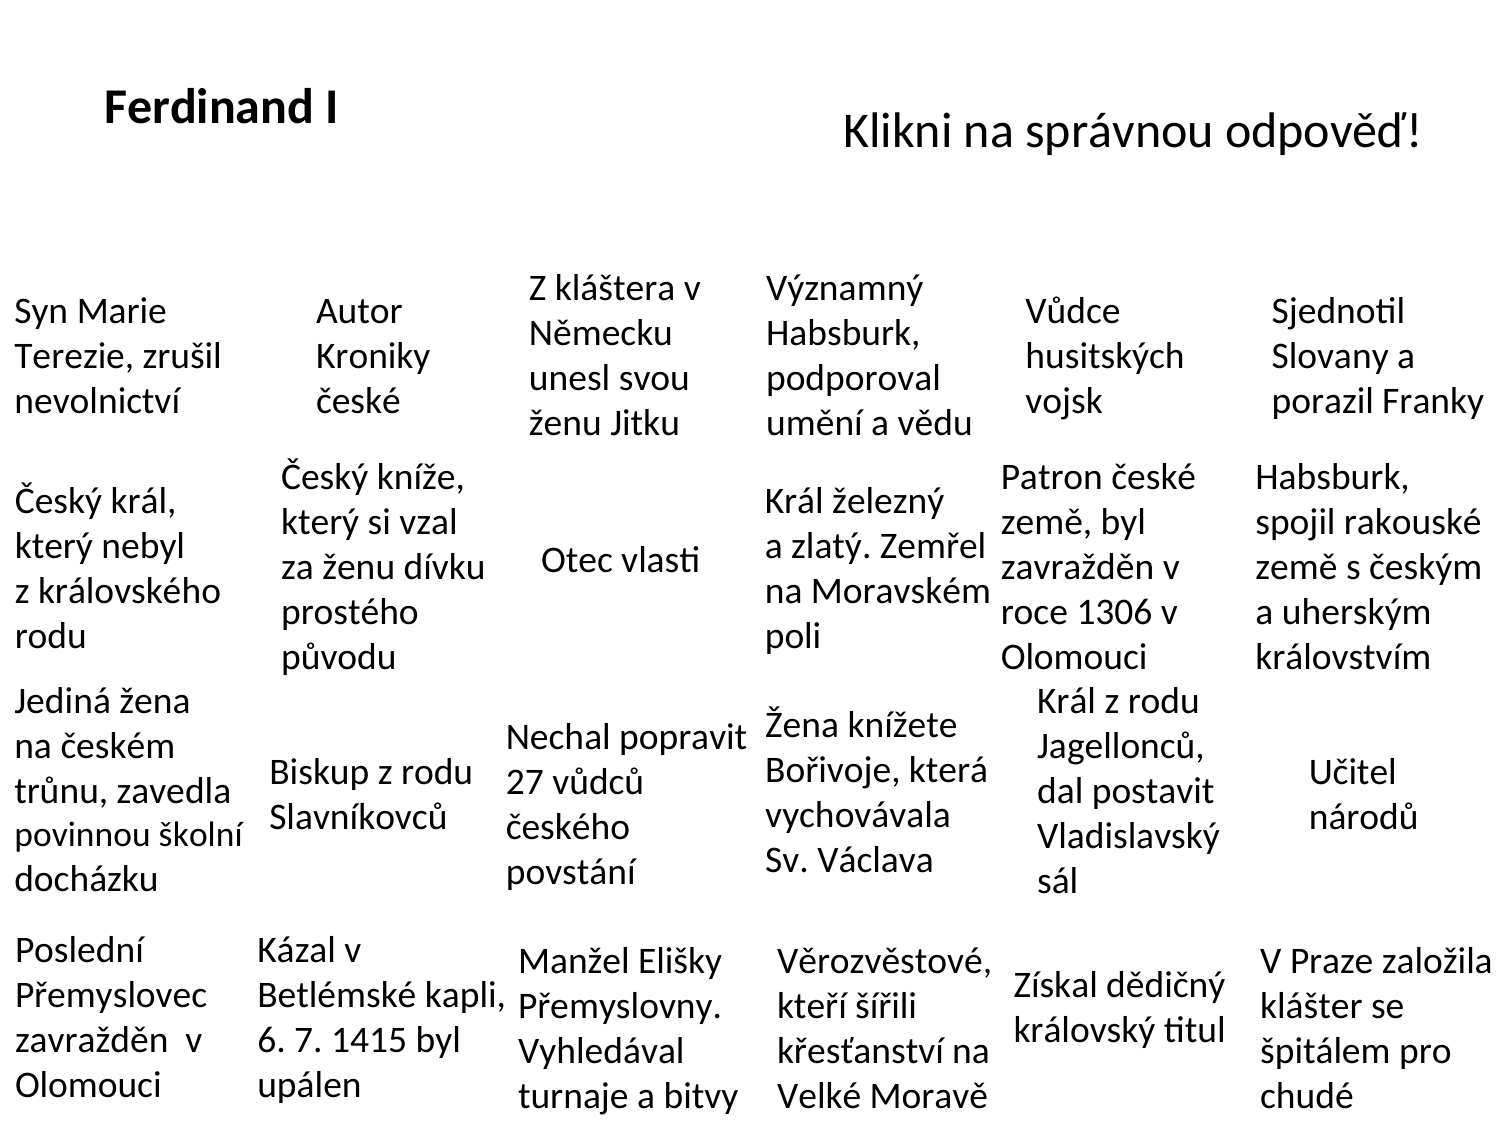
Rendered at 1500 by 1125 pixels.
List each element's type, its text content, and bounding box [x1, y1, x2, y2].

table_cell [500, 901, 750, 928]
table_cell [501, 453, 750, 677]
table_cell [1235, 677, 1250, 901]
table_header [750, 229, 1000, 453]
text_box Žena knížete Bořivoje, která vychovávala Sv. Václava [750, 692, 1004, 888]
table_cell [250, 1113, 500, 1125]
table_cell [750, 677, 1000, 692]
table_cell [0, 453, 250, 668]
table_cell [1000, 901, 1250, 952]
table_header [250, 229, 500, 453]
text_box Kázal v Betlémské kapli, 6. 7. 1415 byl upálen [242, 916, 522, 1113]
text_box Věrozvěstové, kteří šířili křesťanství na Velké Moravě [762, 928, 1008, 1124]
text_box Syn Marie Terezie, zrušil nevolnictví [0, 278, 237, 430]
table_cell [250, 901, 500, 916]
table_cell [250, 453, 266, 677]
text_box Získal dědičný královský titul [998, 952, 1237, 1058]
text_box Autor Kroniky české [301, 278, 446, 430]
text_box Ferdinand I [89, 66, 354, 142]
table_cell [750, 888, 1000, 901]
text_box Klikni na správnou odpověď! [828, 90, 1438, 166]
text_box Nechal popravit 27 vůdců českého povstání [491, 704, 763, 900]
text_box V Praze založila klášter se špitálem pro chudé [1237, 928, 1500, 1124]
table_cell [1250, 677, 1500, 901]
text_box Otec vlasti [526, 527, 716, 588]
text_box Habsburk, spojil rakouské země s českým a uherským královstvím [1240, 444, 1498, 685]
text_box Jediná žena na českém trůnu, zavedla povinnou školní docházku [0, 668, 259, 907]
text_box Významný Habsburk, podporoval umění a vědu [751, 255, 988, 451]
table_cell [1000, 685, 1022, 901]
text_box Učitel národů [1294, 739, 1434, 846]
text_box Sjednotil Slovany a porazil Franky [1256, 278, 1500, 430]
text_box Manžel Elišky Přemyslovny. Vyhledával turnaje a bitvy [503, 928, 754, 1124]
table_cell [1212, 453, 1240, 677]
table_cell [750, 453, 985, 467]
table_cell [750, 901, 1000, 1125]
table_header [1250, 229, 1500, 453]
table_header [500, 229, 750, 453]
table_cell [500, 1113, 750, 1125]
table_cell [0, 907, 250, 1125]
text_box Poslední Přemyslovec zavražděn v Olomouci [0, 916, 232, 1125]
table_cell [259, 677, 500, 901]
text_box Český kníže, který si vzal za ženu dívku prostého původu [266, 444, 501, 685]
text_box Patron české země, byl zavražděn v roce 1306 v Olomouci [985, 444, 1212, 685]
text_box Český král, který nebyl z královského rodu [0, 467, 237, 664]
text_box Král z rodu Jagellonců, dal postavit Vladislavský sál [1022, 668, 1235, 910]
table_cell [1250, 901, 1500, 928]
text_box Biskup z rodu Slavníkovců [254, 739, 489, 846]
text_box Vůdce husitských vojsk [1010, 278, 1200, 430]
table_cell [1000, 1058, 1250, 1125]
table_header [0, 229, 250, 453]
table_header [1000, 229, 1250, 453]
table_cell [750, 664, 985, 677]
table_cell [500, 677, 750, 704]
text_box Král železný a zlatý. Zemřel na Moravském poli [749, 467, 985, 664]
text_box Z kláštera v Německu unesl svou ženu Jitku [514, 255, 725, 451]
